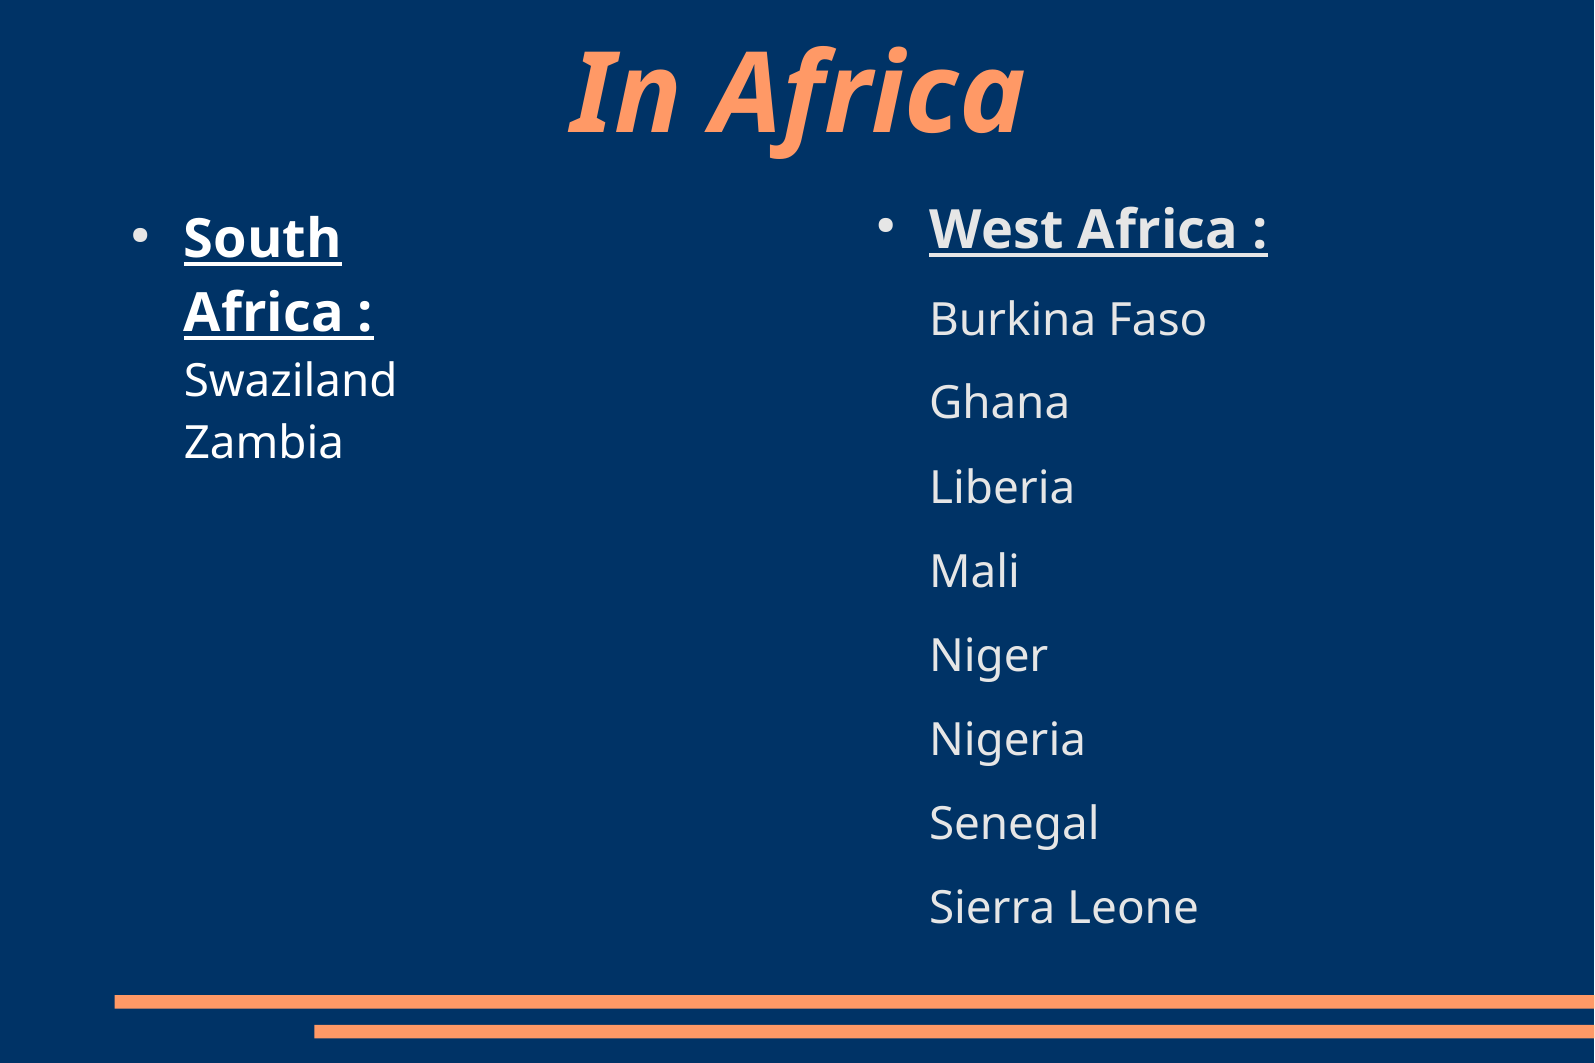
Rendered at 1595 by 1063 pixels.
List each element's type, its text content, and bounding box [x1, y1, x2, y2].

title In Africa [118, 0, 1480, 178]
text_box South Africa : Swaziland Zambia [98, 192, 502, 473]
list West Africa : Burkina Faso Ghana Liberia Mali Niger Nigeria Senegal Sierra Leone [858, 190, 1536, 1004]
